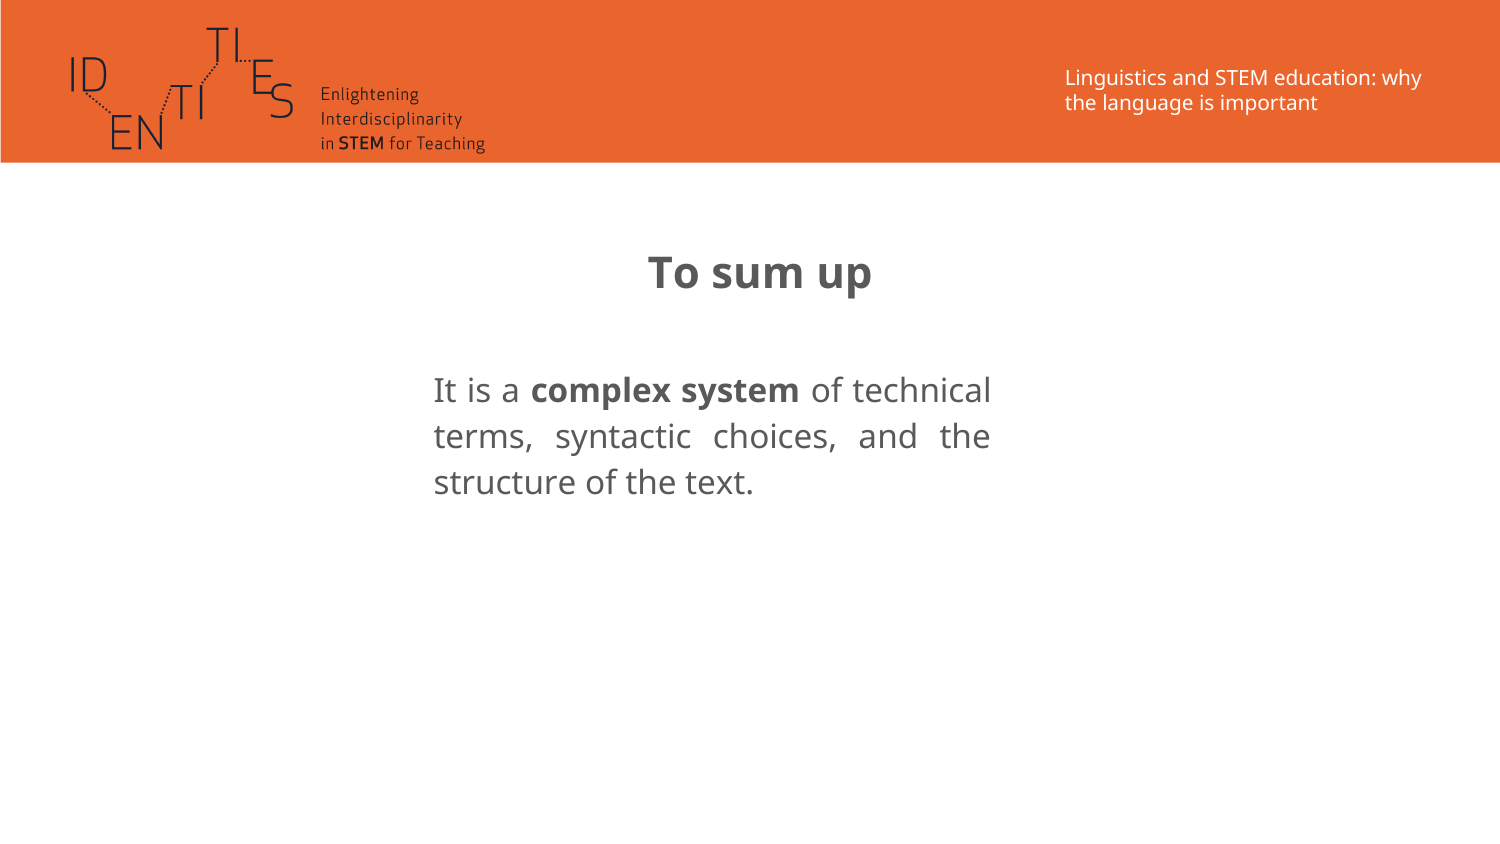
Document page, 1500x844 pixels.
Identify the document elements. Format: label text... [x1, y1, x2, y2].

list It is a complex system of technical terms, syntactic choices, and the structure of the text. [418, 355, 1082, 562]
list To sum up [429, 225, 1092, 305]
text_box Linguistics and STEM education: why the language is important [1049, 57, 1472, 164]
text_box [0, 0, 1500, 163]
picture [71, 24, 485, 157]
